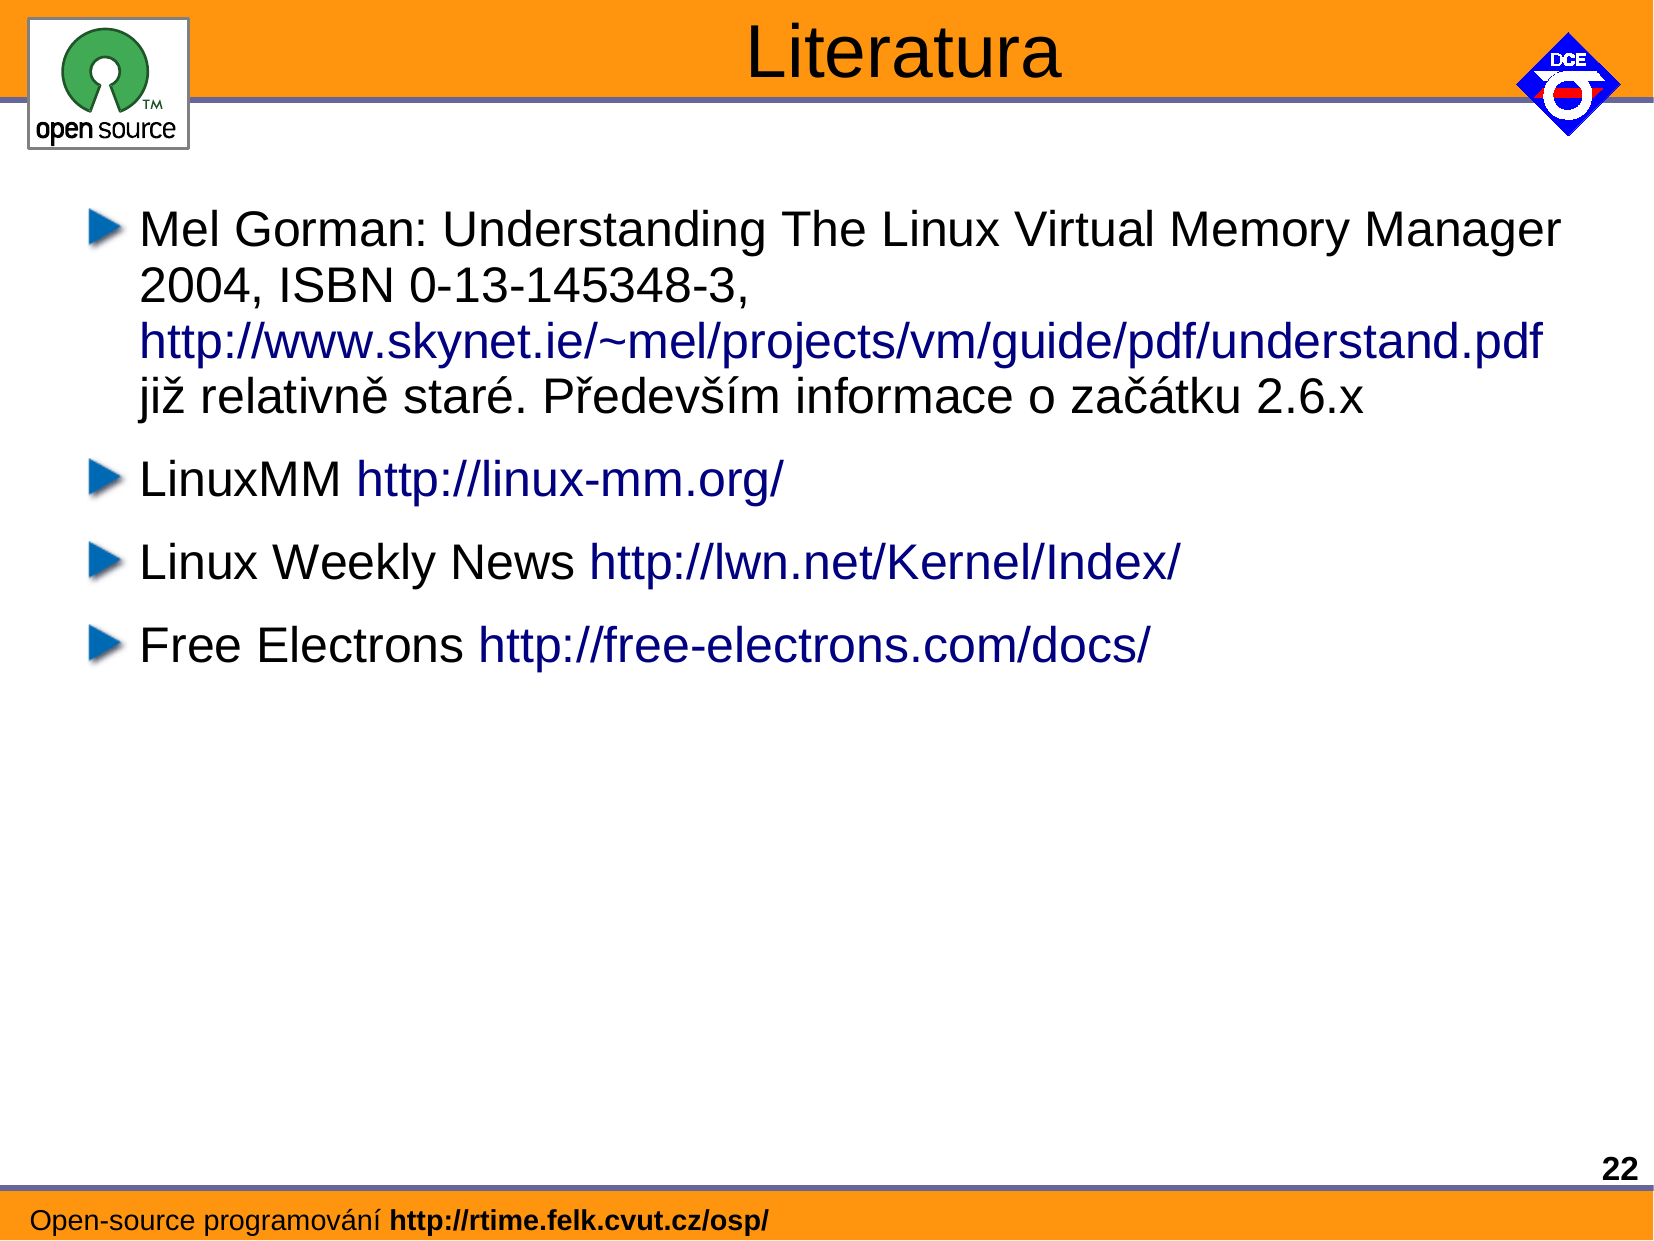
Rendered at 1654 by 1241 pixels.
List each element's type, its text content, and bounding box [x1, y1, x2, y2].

list Mel Gorman: Understanding The Linux Virtual Memory Manager 2004, ISBN 0-13-145348-3, http://www.skynet.ie/~mel/projects/vm/guide/pdf/understand.pdf již relativně staré. Především informace o začátku 2.6.x LinuxMM http://linux-mm.org/ Linux Weekly News http://lwn.net/Kernel/Index/ Free Electrons http://free-electrons.com/docs/ [68, 201, 1592, 1106]
title Literatura [178, 4, 1631, 98]
